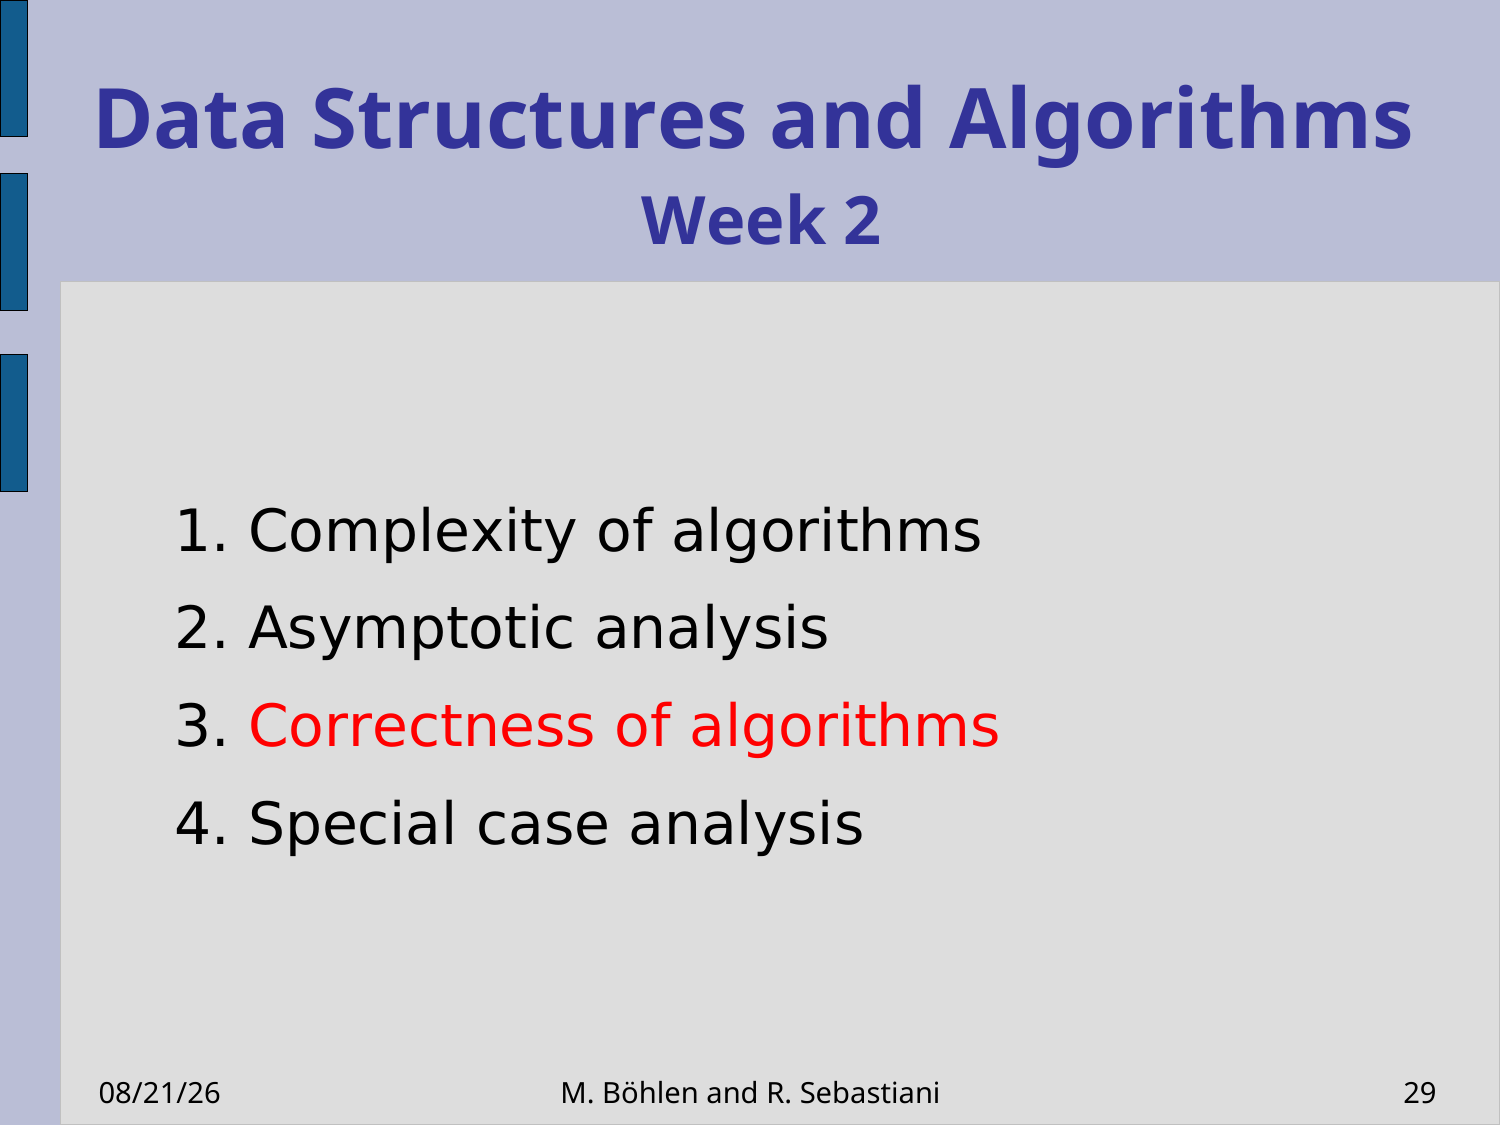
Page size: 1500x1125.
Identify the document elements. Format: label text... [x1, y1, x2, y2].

title Data Structures and Algorithms Week 2 [39, 1, 1468, 324]
subtitle Complexity of algorithms Asymptotic analysis Correctness of algorithms Special case analysis [123, 472, 1167, 966]
